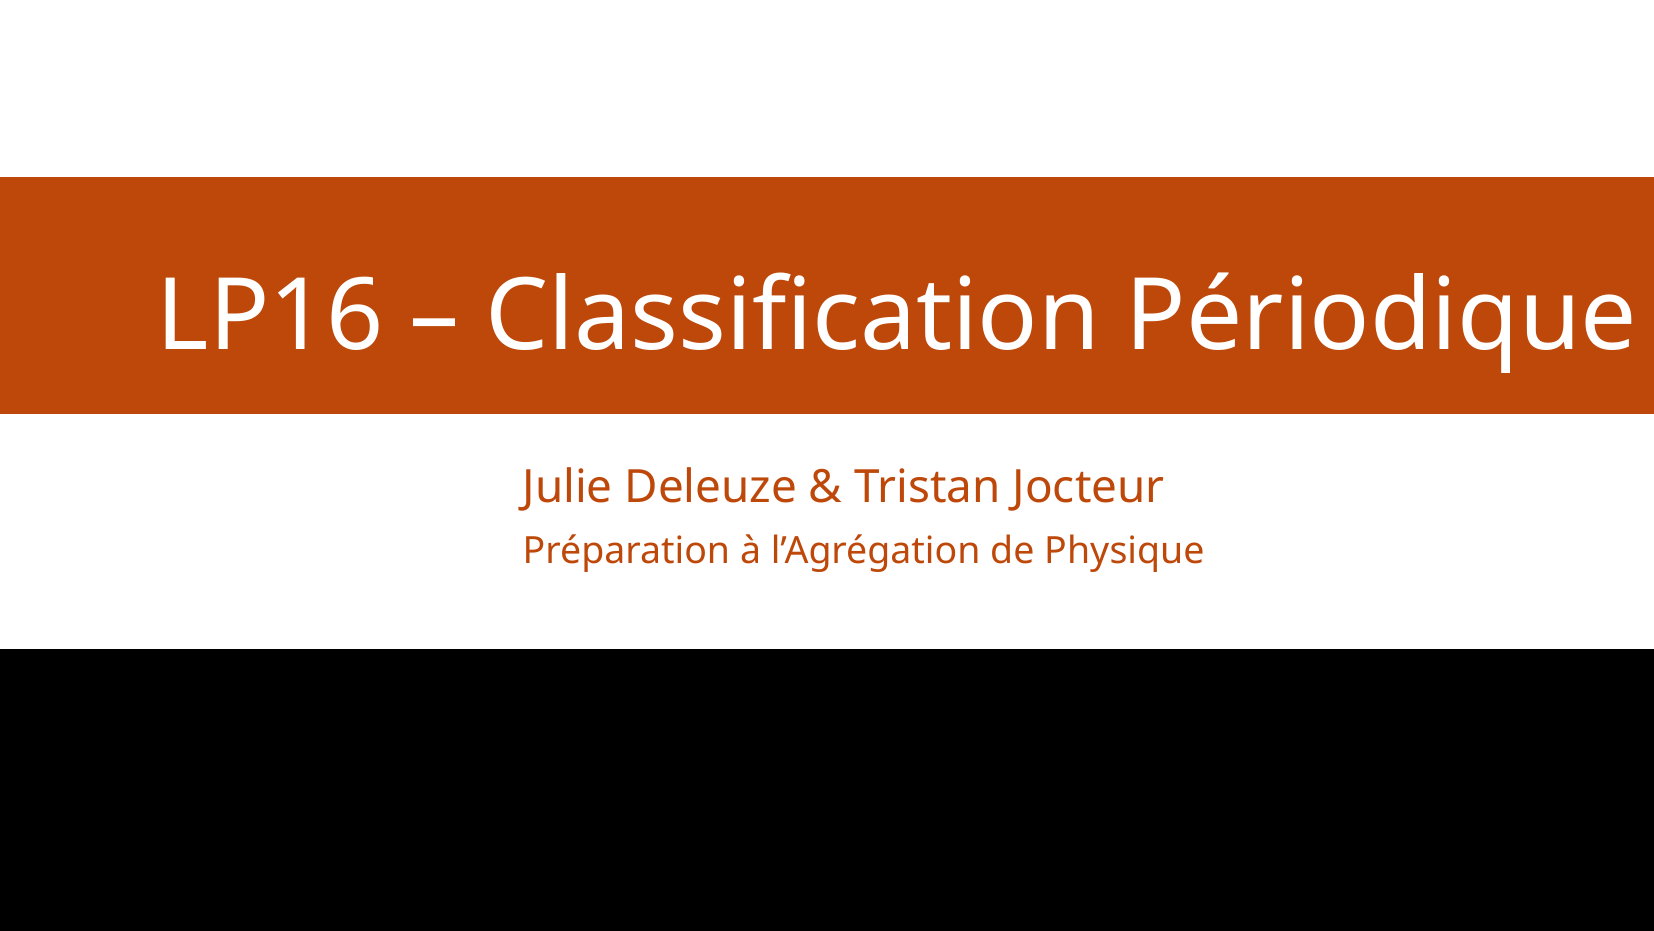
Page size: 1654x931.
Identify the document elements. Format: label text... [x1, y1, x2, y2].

text_box [0, 177, 1654, 414]
text_box LP16 – Classification Périodique [141, 234, 1525, 378]
text_box Julie Deleuze & Tristan Jocteur [507, 446, 1146, 515]
text_box [0, 649, 1654, 931]
text_box Préparation à l’Agrégation de Physique [507, 515, 1154, 579]
